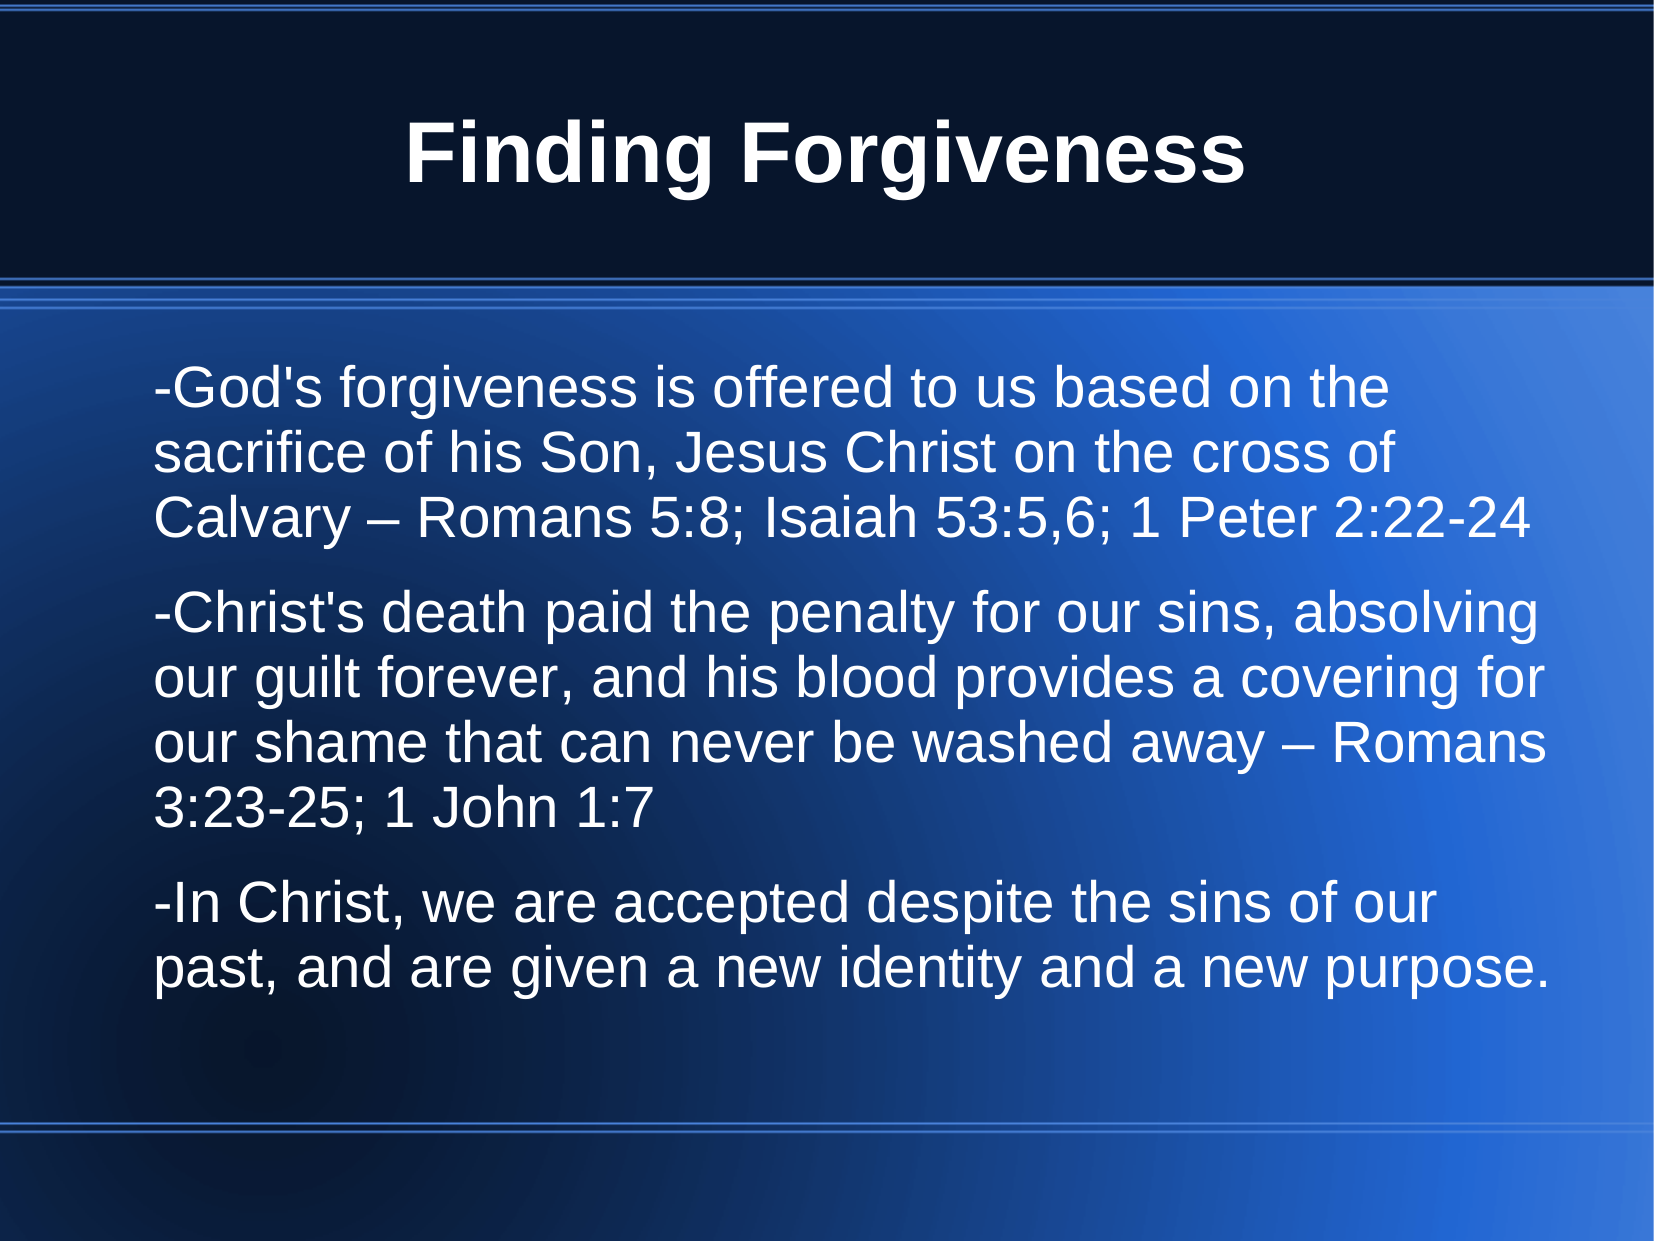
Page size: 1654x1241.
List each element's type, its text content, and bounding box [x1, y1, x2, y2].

list -God's forgiveness is offered to us based on the sacrifice of his Son, Jesus Christ on the cross of Calvary – Romans 5:8; Isaiah 53:5,6; 1 Peter 2:22-24 -Christ's death paid the penalty for our sins, absolving our guilt forever, and his blood provides a covering for our shame that can never be washed away – Romans 3:23-25; 1 John 1:7 -In Christ, we are accepted despite the sins of our past, and are given a new identity and a new purpose. [82, 355, 1571, 1092]
title Finding Forgiveness [82, 49, 1571, 257]
picture [0, 0, 1654, 1241]
